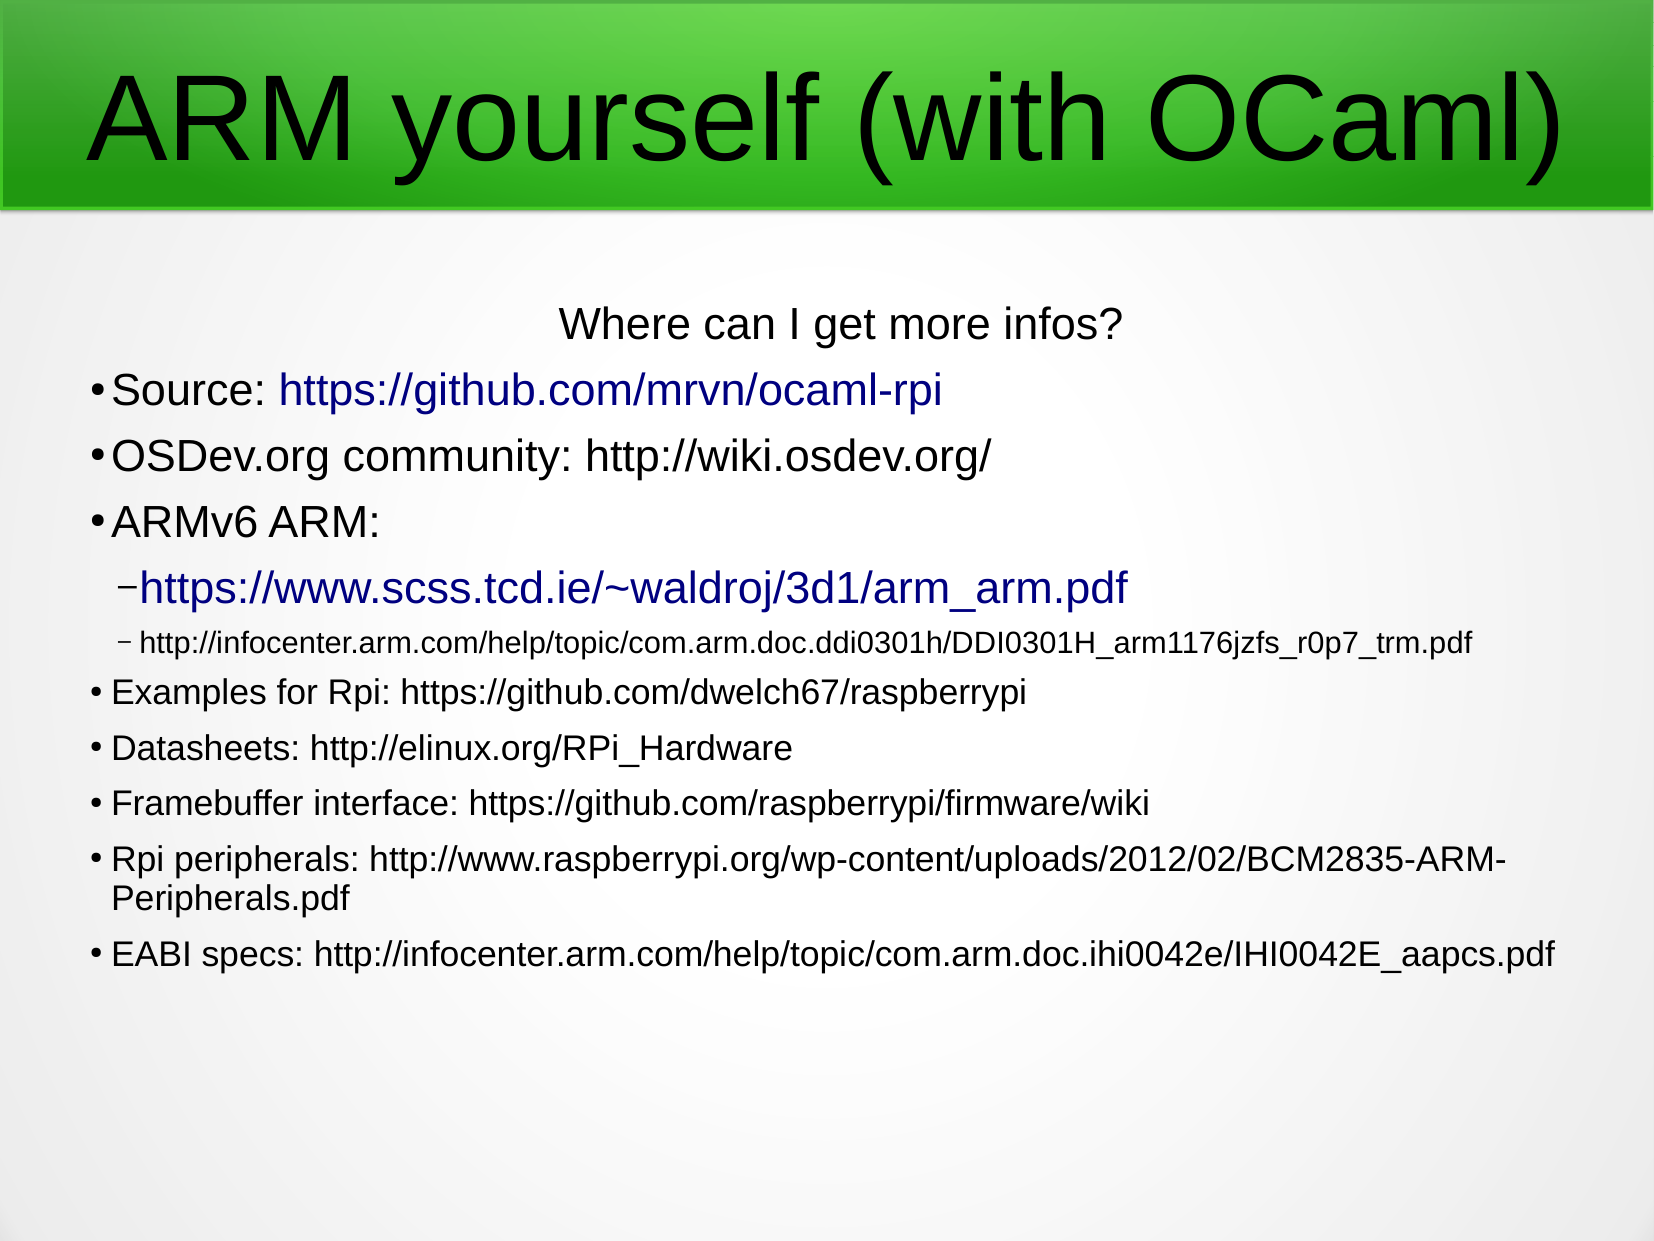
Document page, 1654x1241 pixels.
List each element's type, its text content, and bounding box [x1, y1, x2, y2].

title ARM yourself (with OCaml) [82, 47, 1571, 189]
list Where can I get more infos? Source: https://github.com/mrvn/ocaml-rpi OSDev.org community: http://wiki.osdev.org/ ARMv6 ARM: https://www.scss.tcd.ie/~waldroj/3d1/arm_arm.pdf http://infocenter.arm.com/help/topic/com.arm.doc.ddi0301h/DDI0301H_arm1176jzfs_r0p7_trm.pdf Examples for Rpi: https://github.com/dwelch67/raspberrypi Datasheets: http://elinux.org/RPi_Hardware Framebuffer interface: https://github.com/raspberrypi/firmware/wiki Rpi peripherals: http://www.raspberrypi.org/wp-content/uploads/2012/02/BCM2835-ARM-Peripherals.pdf EABI specs: http://infocenter.arm.com/help/topic/com.arm.doc.ihi0042e/IHI0042E_aapcs.pdf [82, 299, 1571, 1019]
